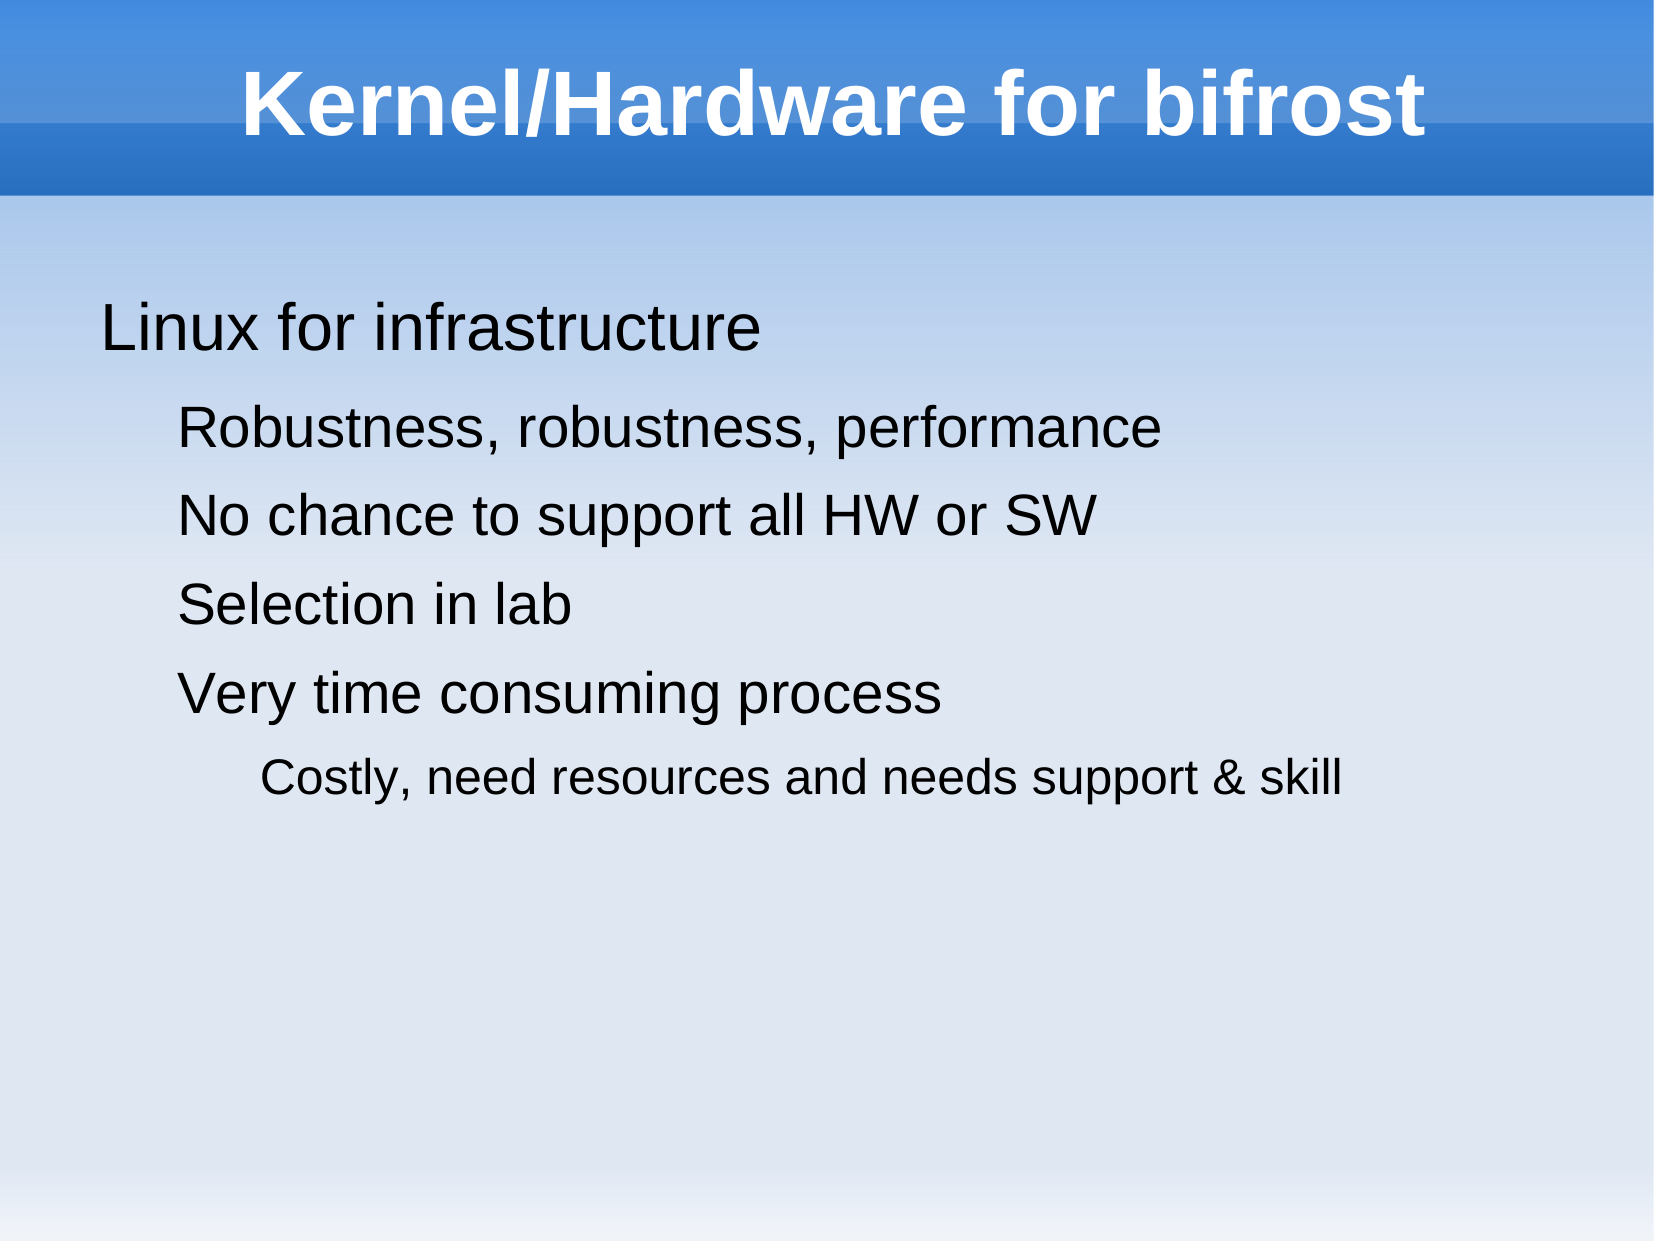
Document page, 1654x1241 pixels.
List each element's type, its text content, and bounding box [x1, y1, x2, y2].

picture [0, 0, 1654, 1241]
title Kernel/Hardware for bifrost [76, 0, 1565, 208]
list Linux for infrastructure Robustness, robustness, performance No chance to support all HW or SW Selection in lab Very time consuming process Costly, need resources and needs support & skill [82, 290, 1571, 1109]
